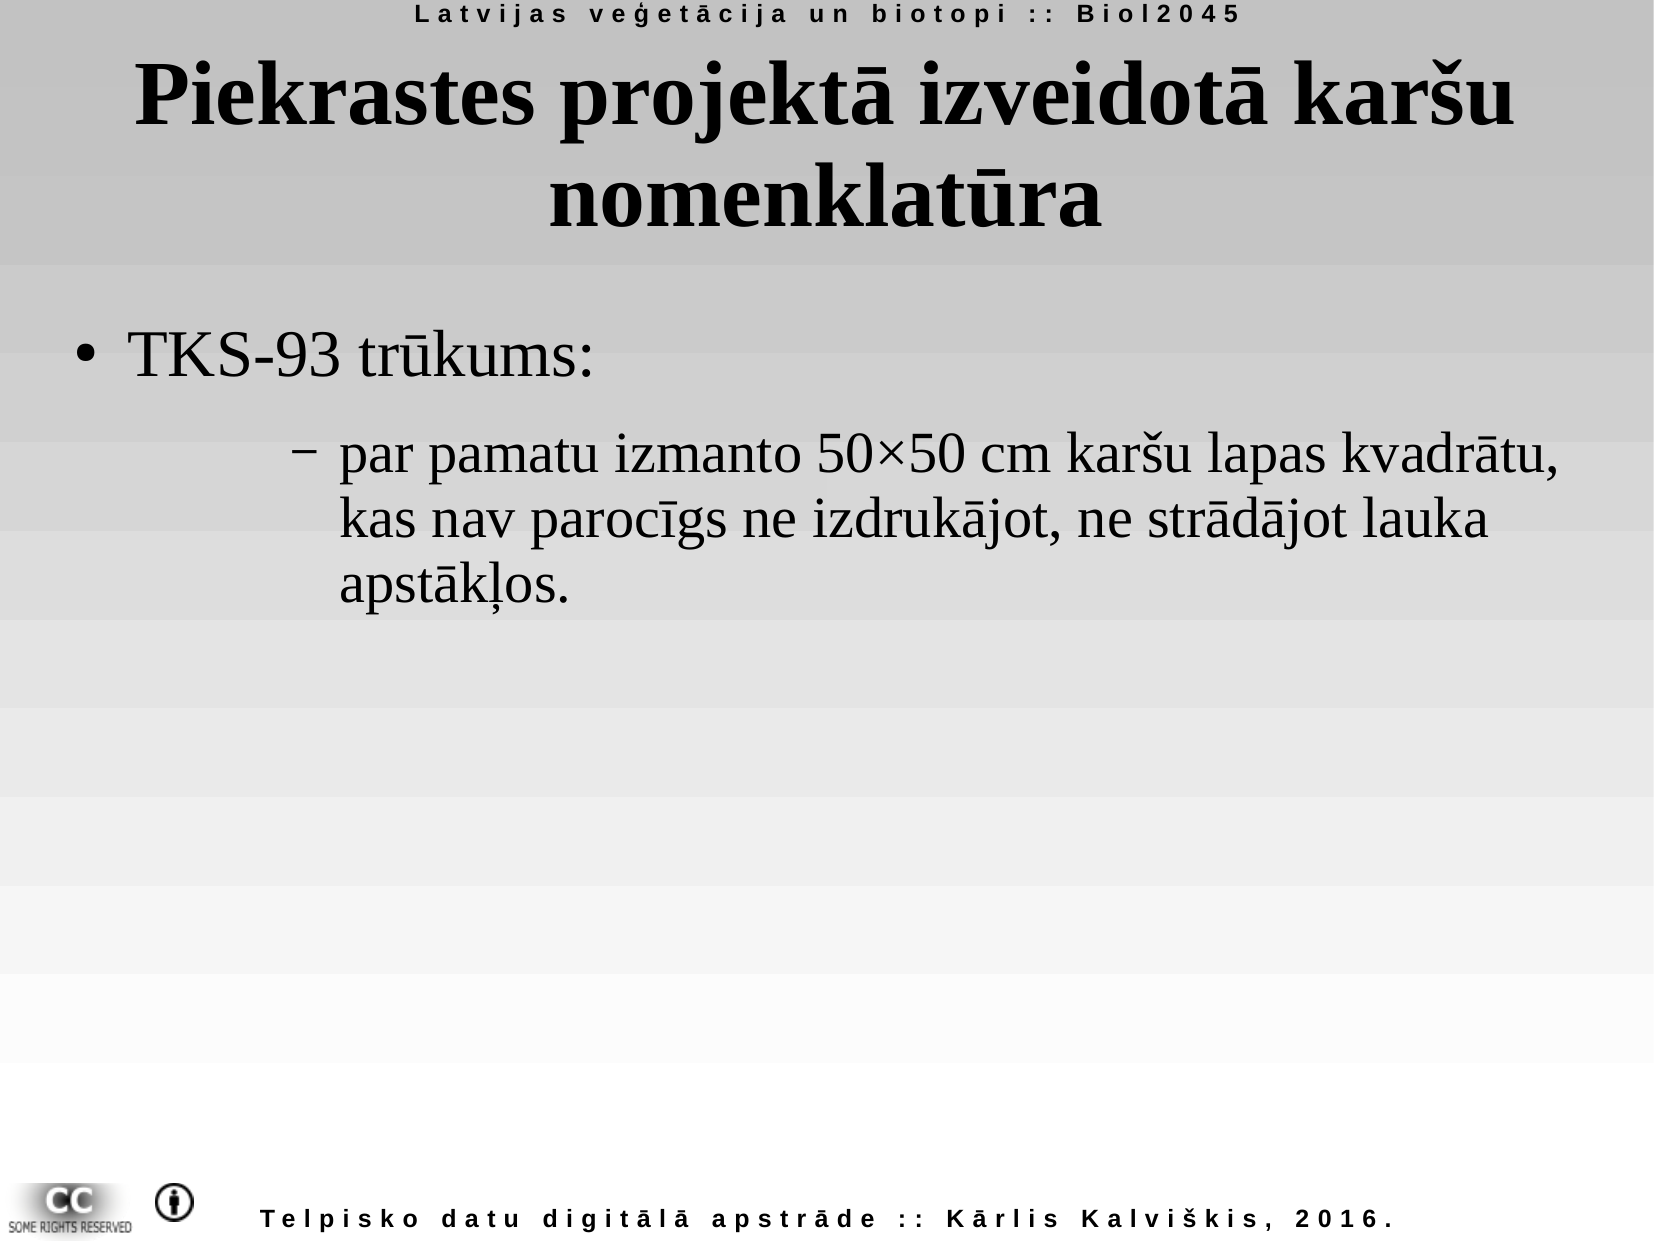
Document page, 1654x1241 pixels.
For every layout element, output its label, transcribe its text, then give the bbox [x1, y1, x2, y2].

list TKS-93 trūkums: par pamatu izmanto 50×50 cm karšu lapas kvadrātu, kas nav parocīgs ne izdrukājot, ne strādājot lauka apstākļos. [56, 317, 1600, 1175]
title Piekrastes projektā izveidotā karšu nomenklatūra [0, 1, 1654, 287]
picture [0, 287, 1654, 1241]
